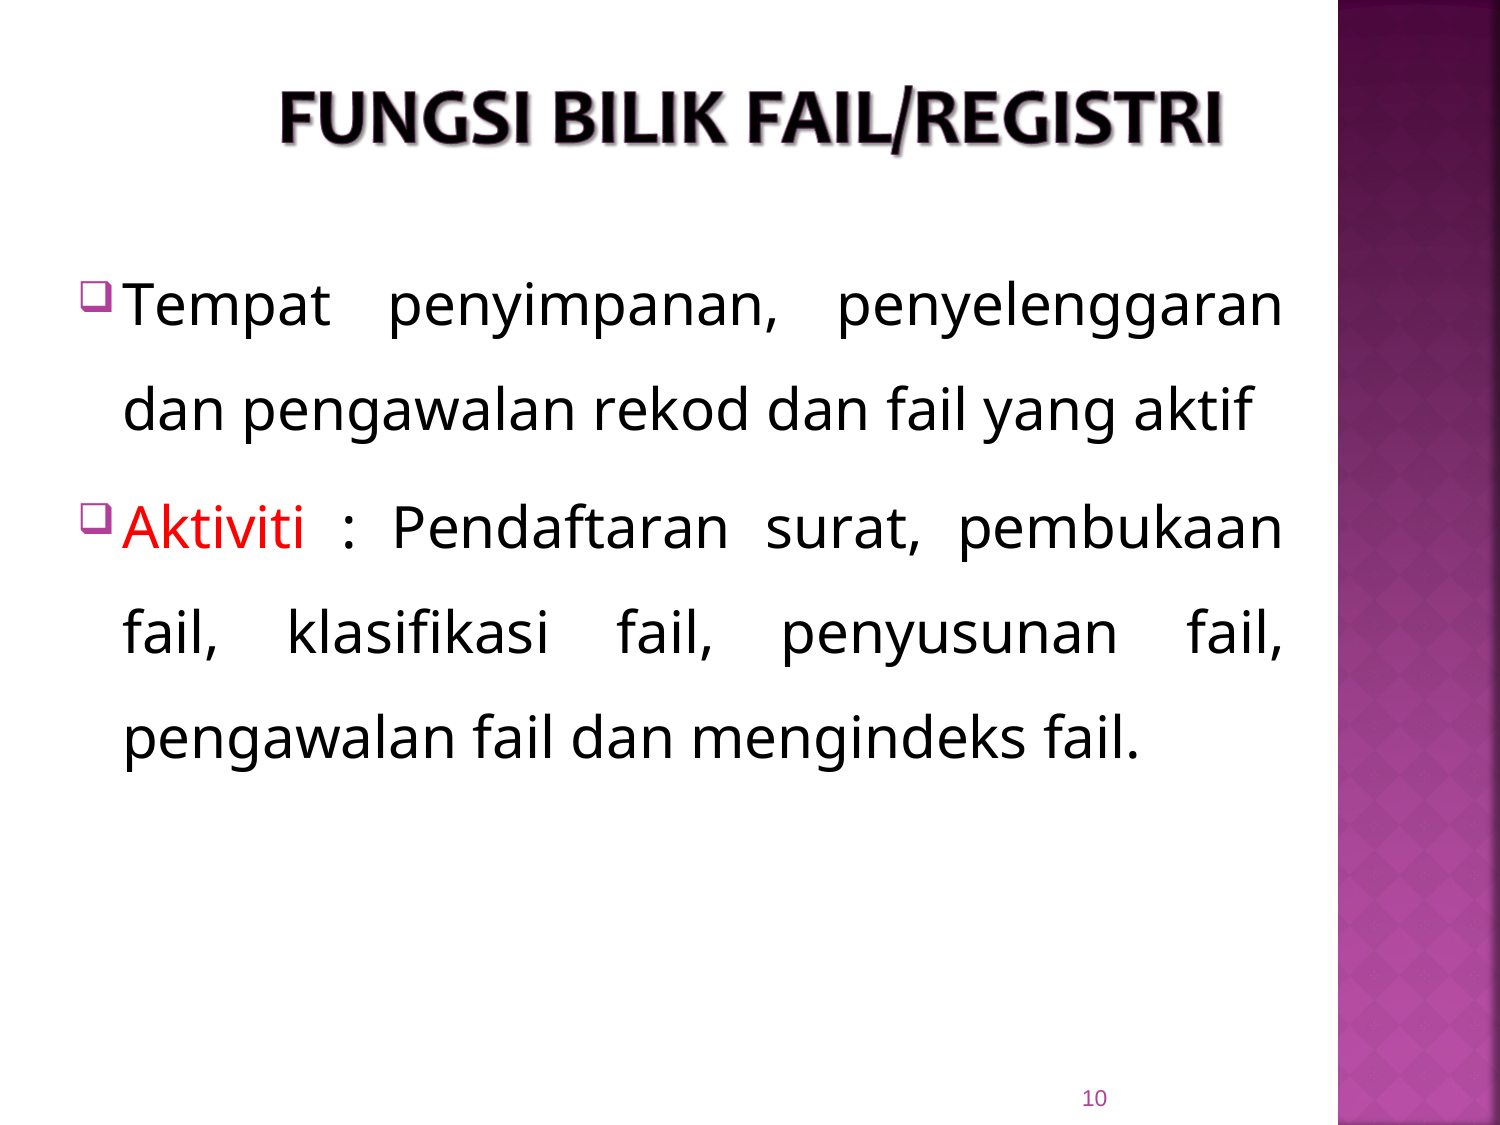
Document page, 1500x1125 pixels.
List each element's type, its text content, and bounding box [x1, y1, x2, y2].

list Tempat penyimpanan, penyelenggaran dan pengawalan rekod dan fail yang aktif Aktiviti : Pendaftaran surat, pembukaan fail, klasifikasi fail, penyusunan fail, pengawalan fail dan mengindeks fail. [62, 224, 1300, 1063]
text_box <number> [1025, 1075, 1123, 1114]
picture [75, 0, 1500, 1125]
